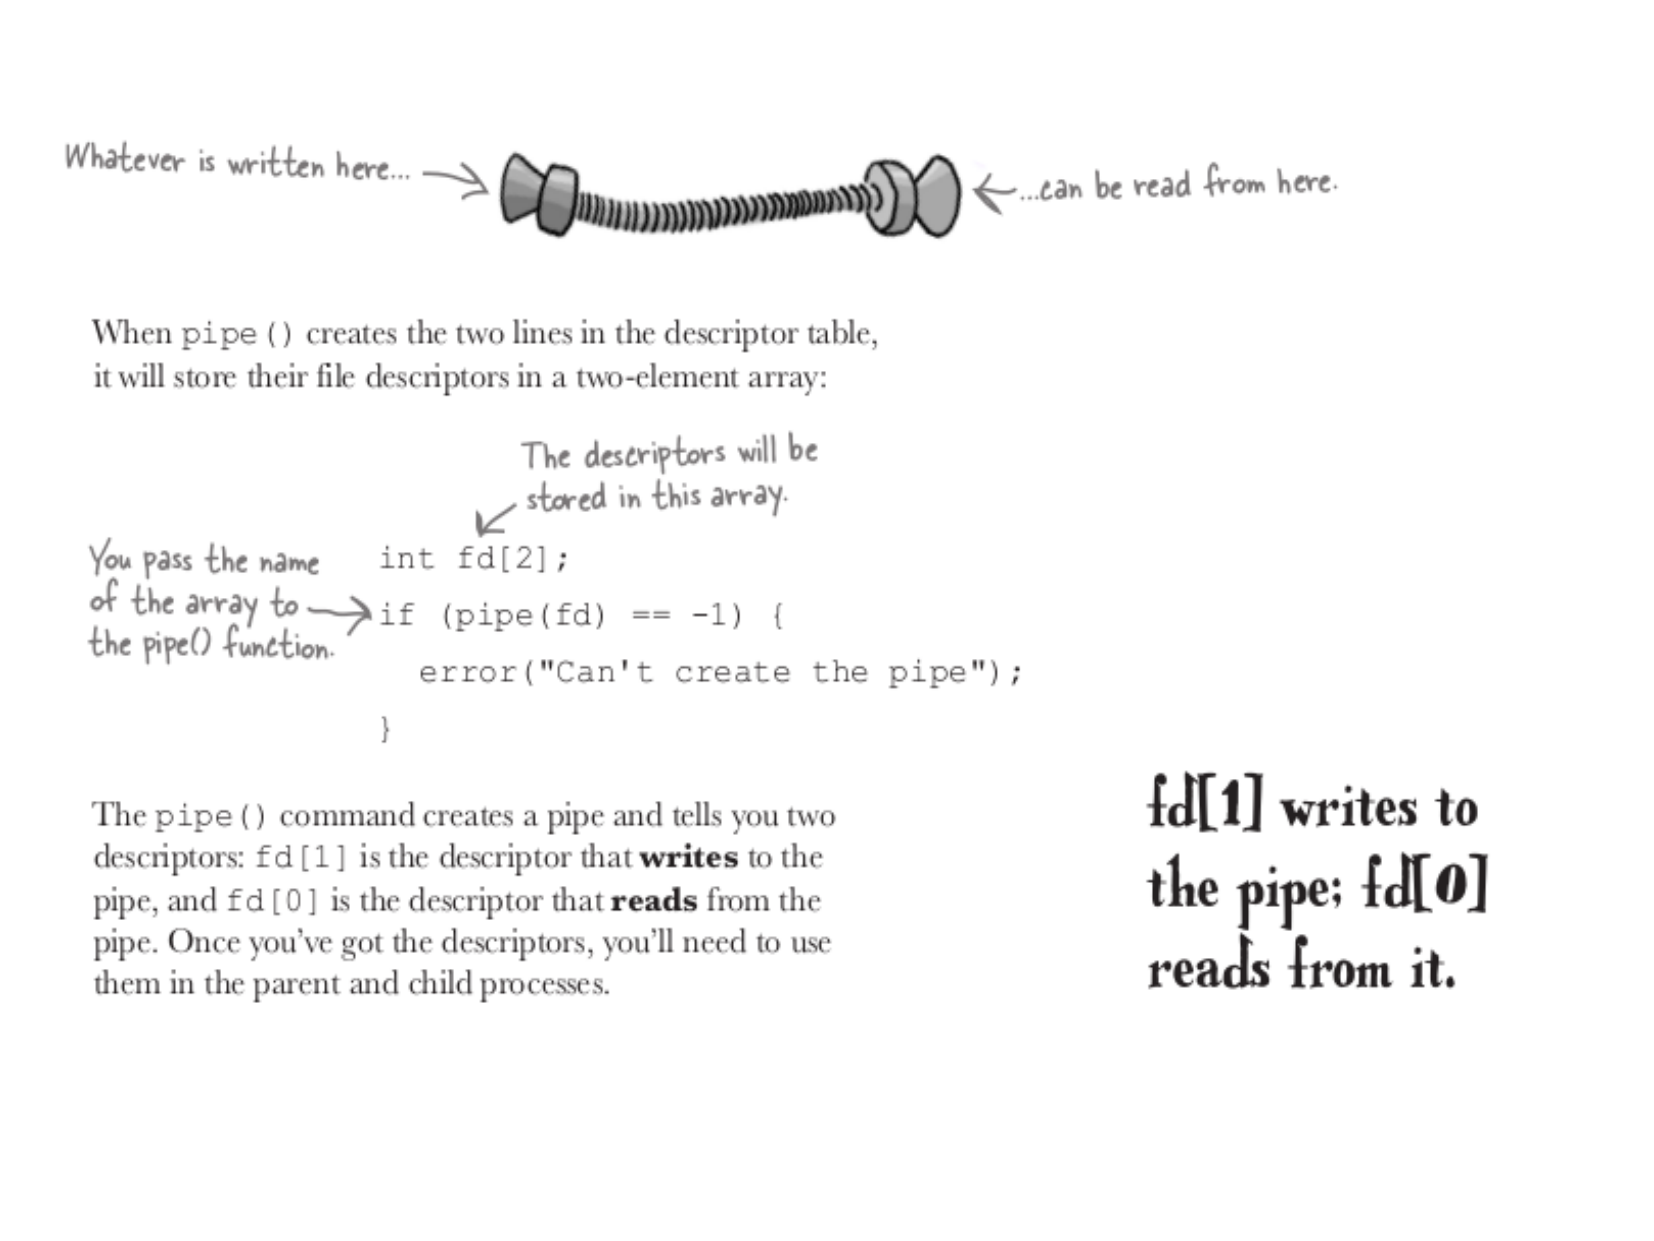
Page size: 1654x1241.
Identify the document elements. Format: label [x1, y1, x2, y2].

picture [35, 106, 1619, 1016]
